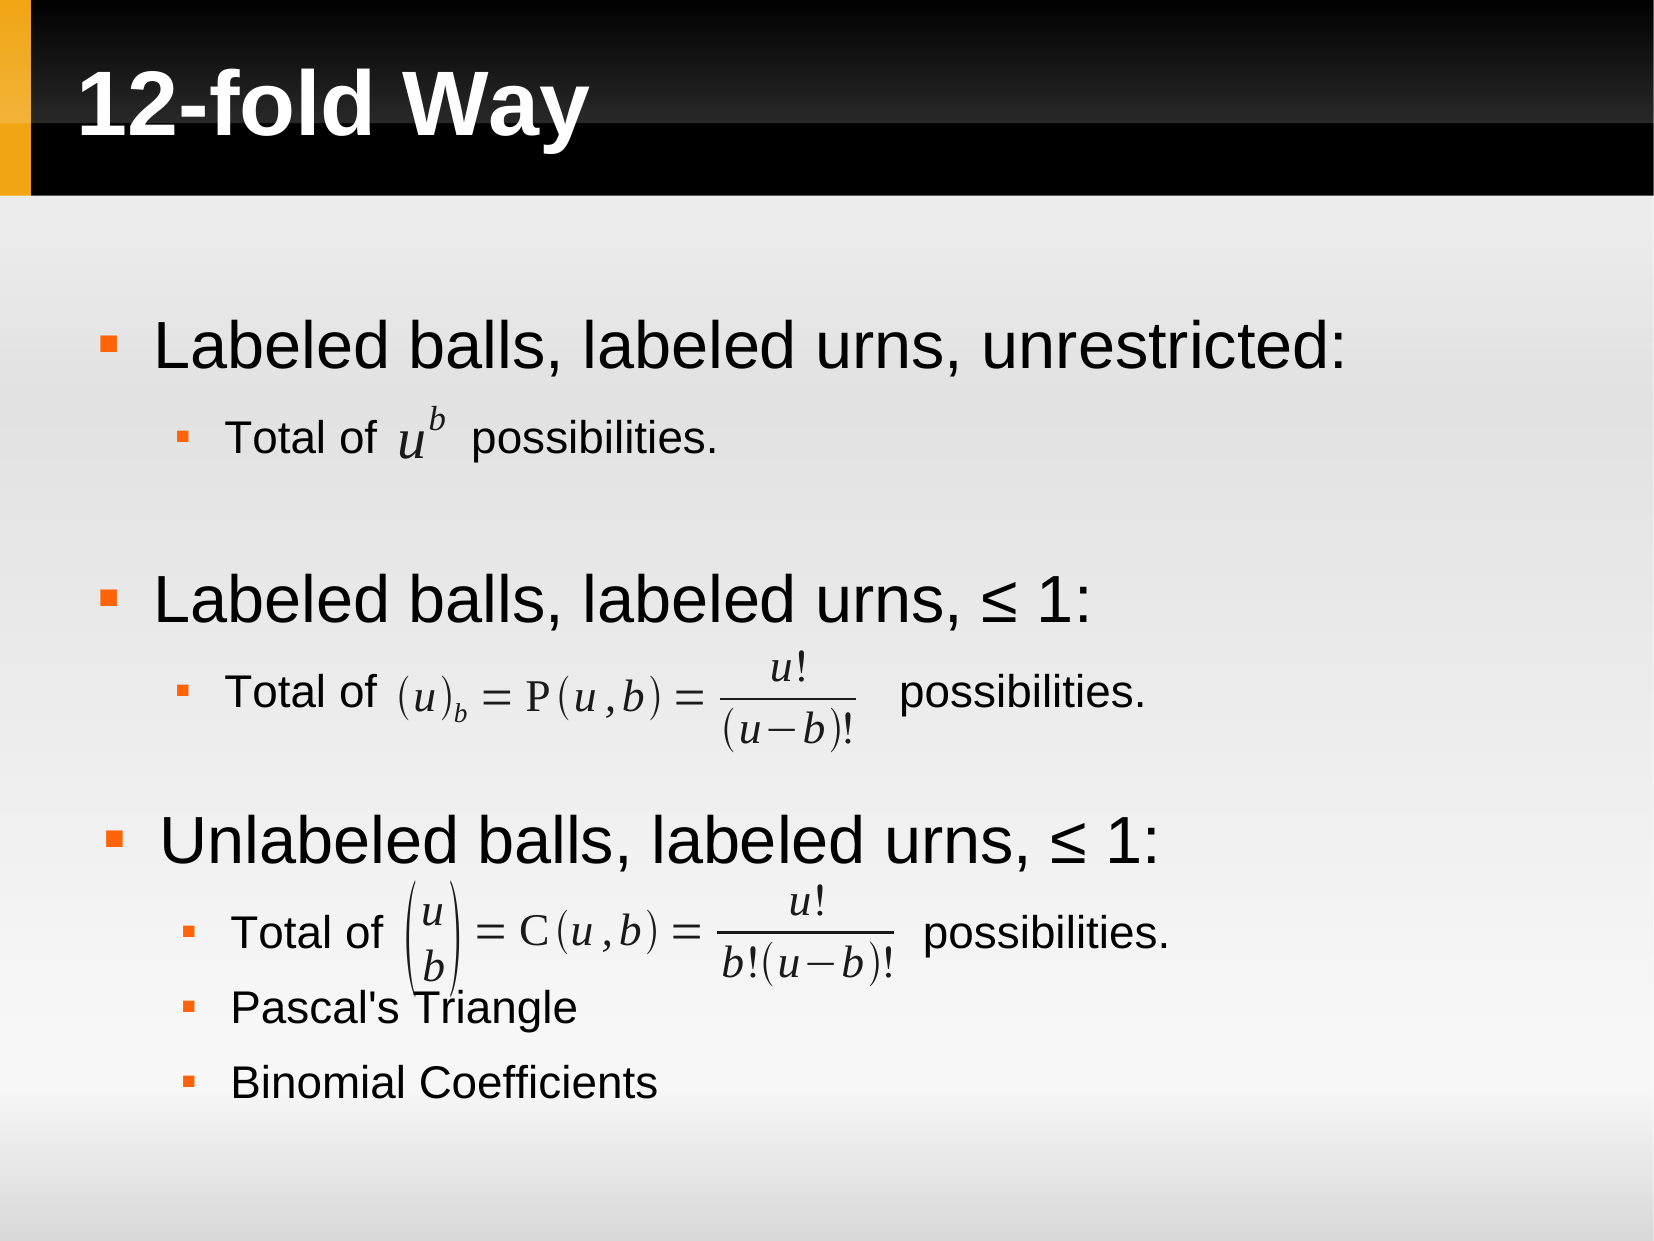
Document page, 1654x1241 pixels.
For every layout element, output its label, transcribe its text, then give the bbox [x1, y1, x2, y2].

title 12-fold Way [76, 7, 1565, 200]
chart [389, 399, 508, 459]
chart [390, 640, 864, 756]
picture [0, 0, 1654, 1241]
list Labeled balls, labeled urns, unrestricted: Total of possibilities. Labeled balls, labeled urns, ≤ 1: Total of possibilities. [82, 307, 1571, 1112]
chart [397, 874, 904, 1000]
list Unlabeled balls, labeled urns, ≤ 1: Total of possibilities. Pascal's Triangle Binomial Coefficients [88, 803, 1577, 1241]
